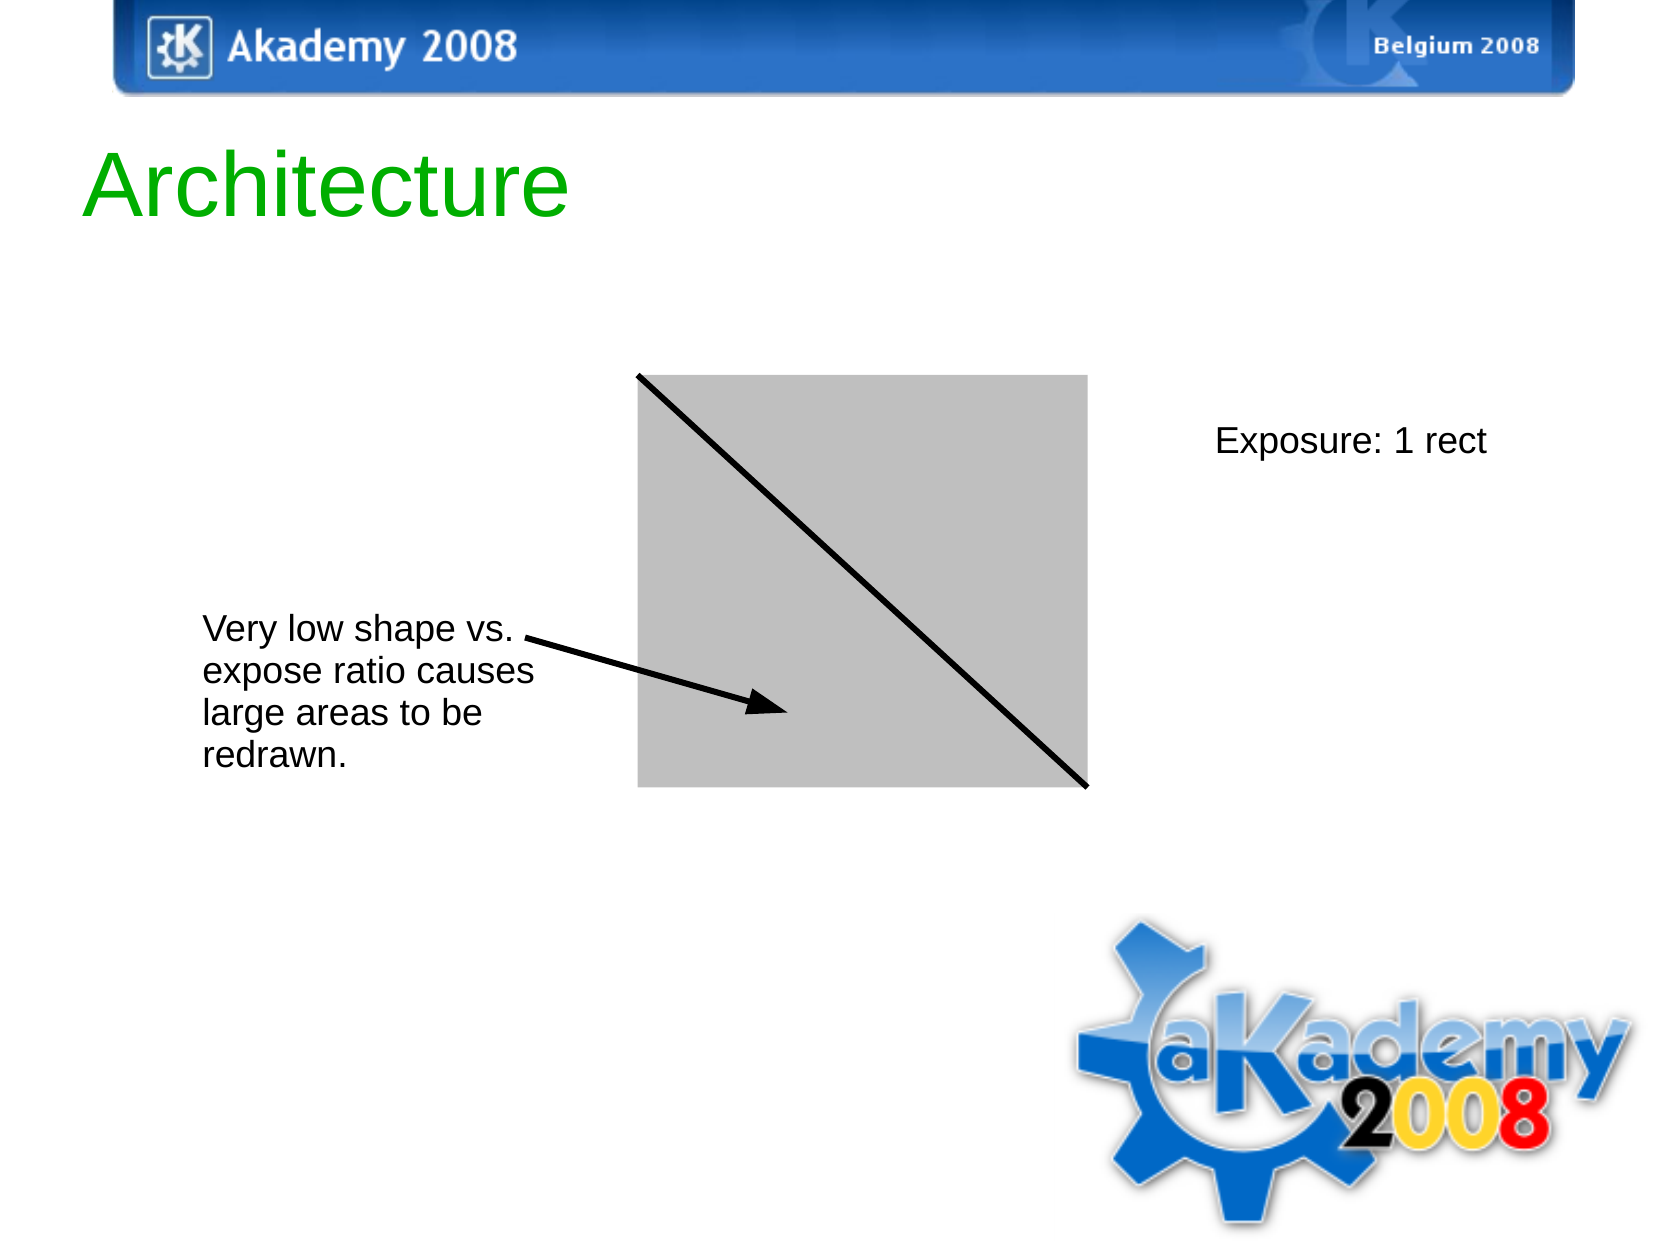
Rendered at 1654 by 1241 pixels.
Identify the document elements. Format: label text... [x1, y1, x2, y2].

text_box [637, 380, 1082, 788]
picture [112, 0, 1575, 98]
text_box [642, 374, 1088, 782]
text_box Very low shape vs. expose ratio causes large areas to be redrawn. [187, 600, 563, 783]
picture [1053, 913, 1654, 1241]
title Architecture [82, 112, 1571, 257]
text_box Exposure: 1 rect [1200, 412, 1654, 470]
